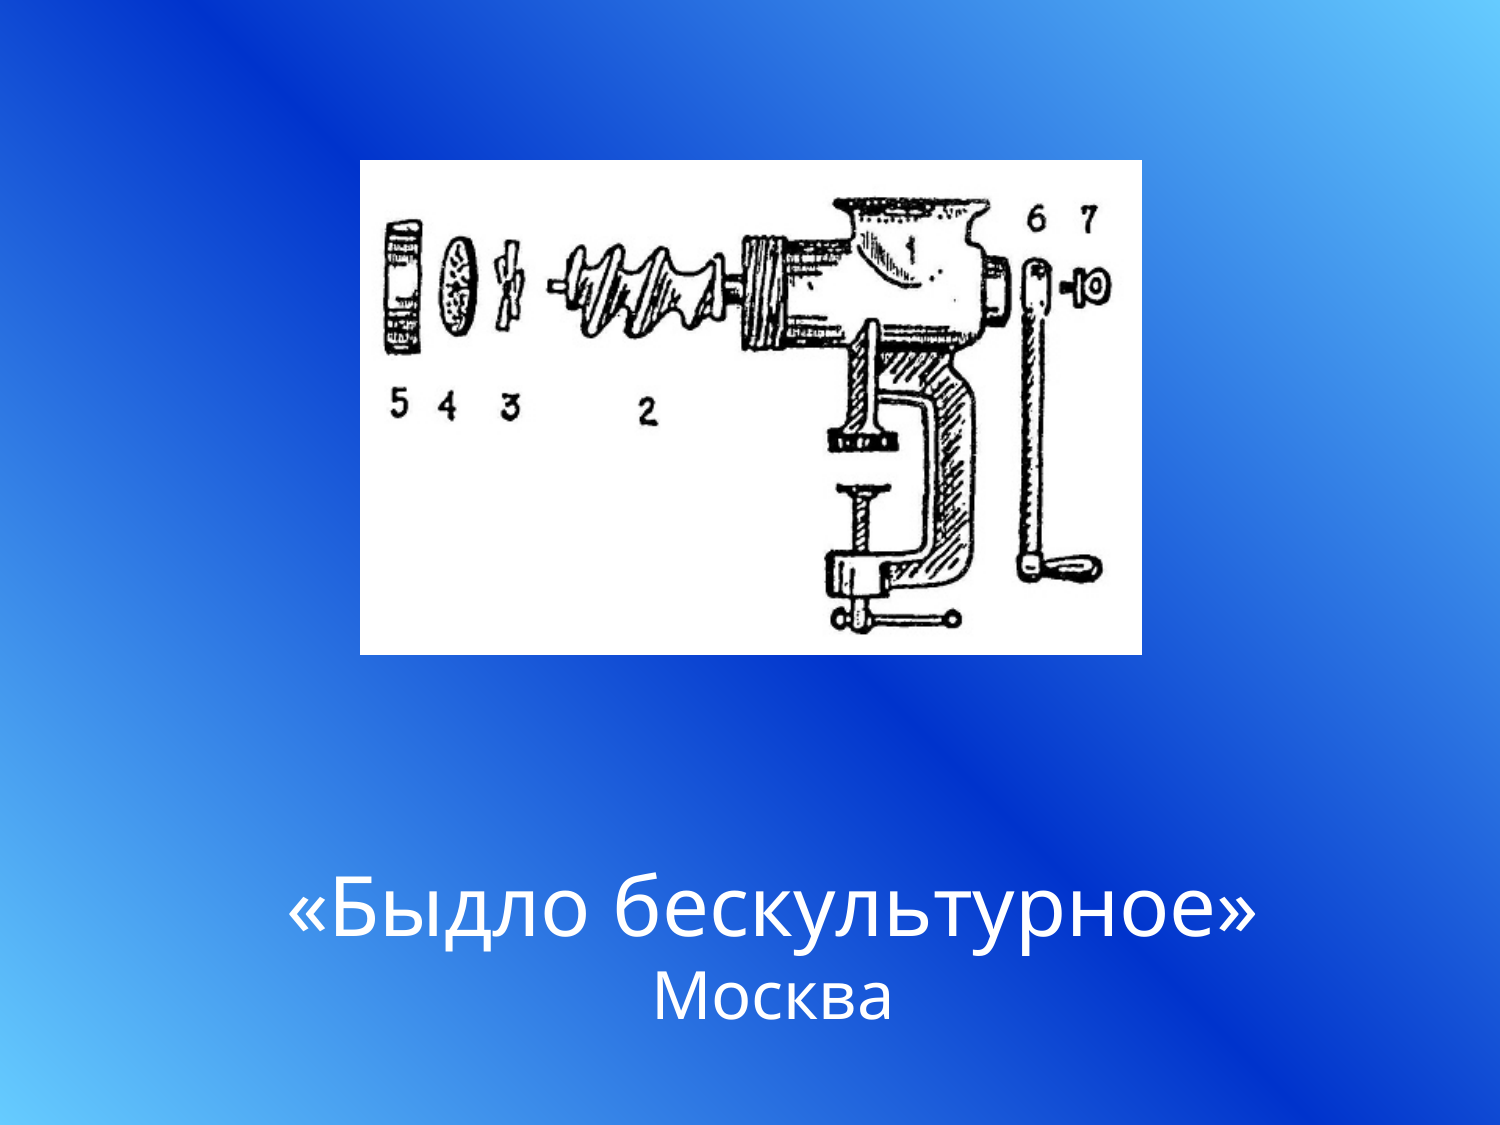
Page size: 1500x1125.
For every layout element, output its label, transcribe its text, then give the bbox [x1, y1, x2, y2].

picture [360, 160, 1142, 655]
text_box «Быдло бескультурное» Москва [135, 822, 1411, 1064]
